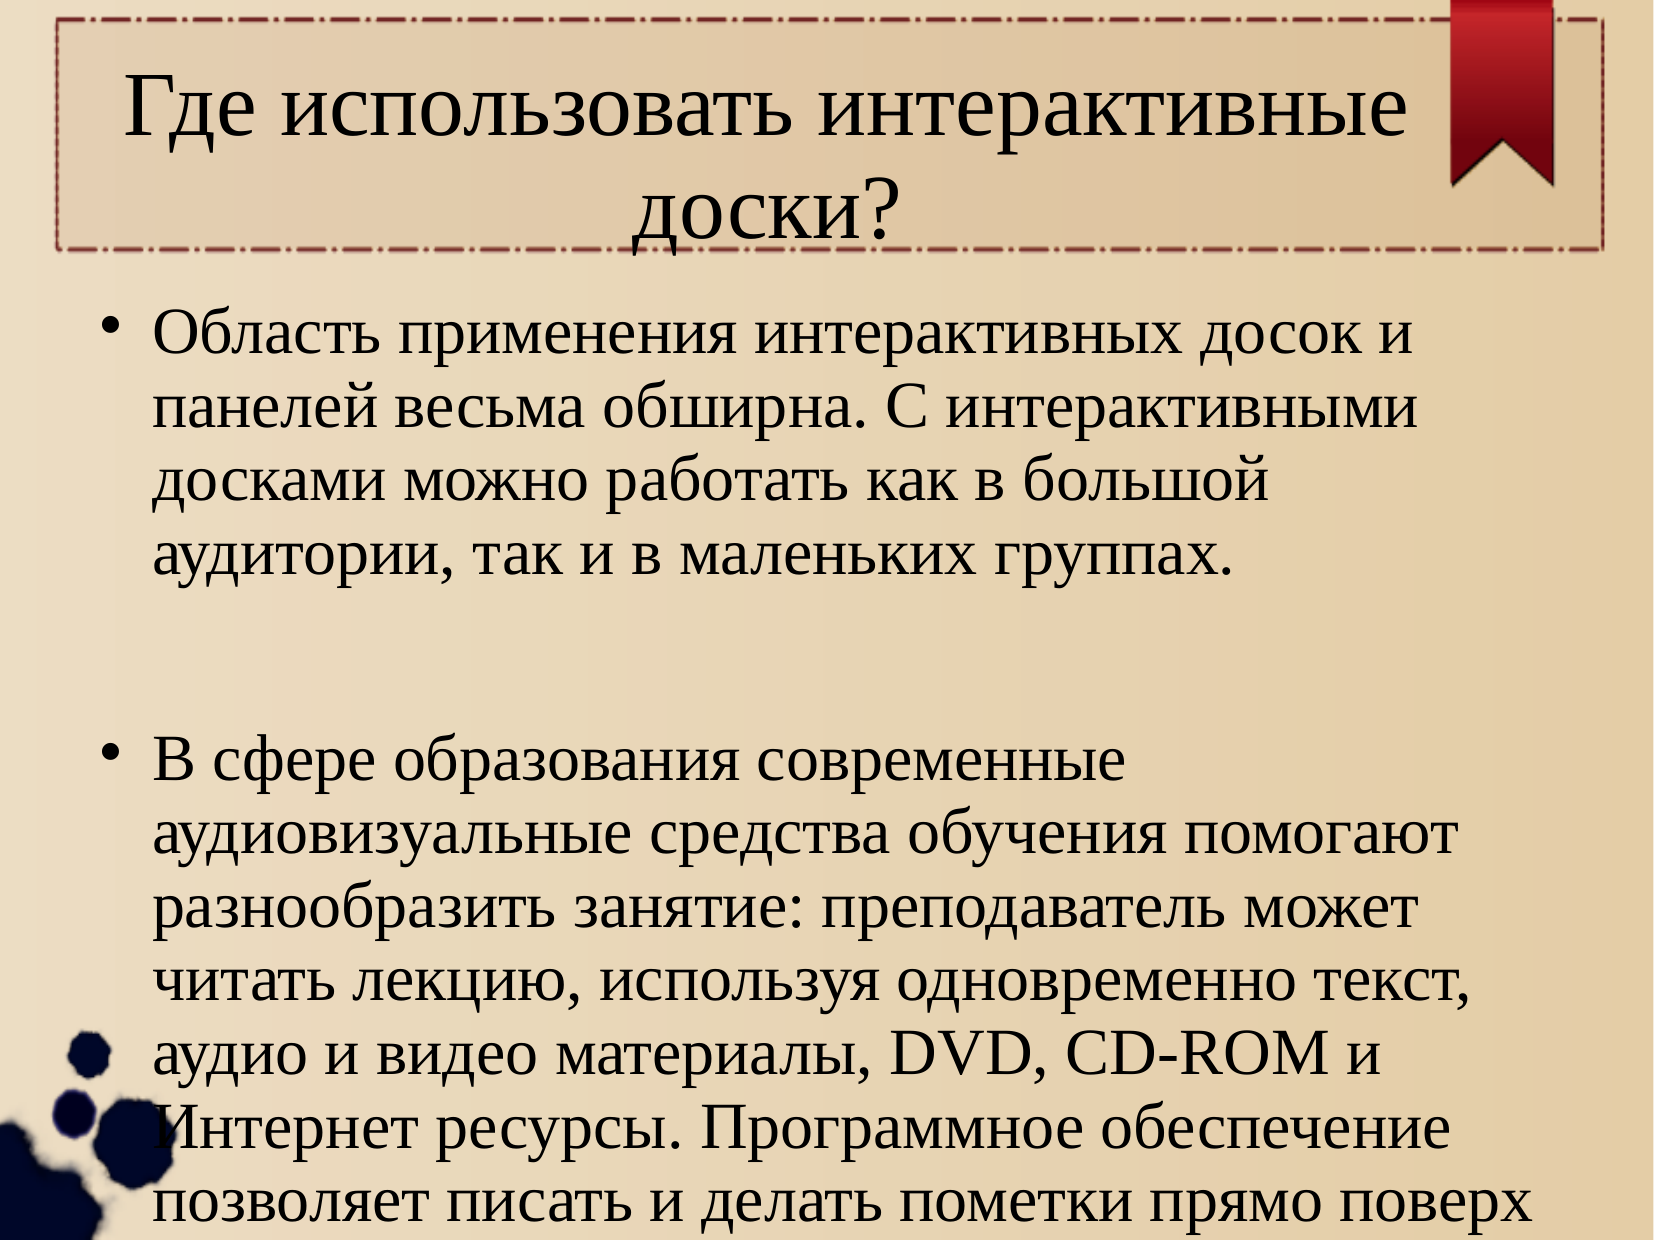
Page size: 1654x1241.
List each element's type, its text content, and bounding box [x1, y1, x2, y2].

picture [0, 0, 1654, 1240]
title Где использовать интерактивные доски? [82, 47, 1453, 259]
list Область применения интерактивных досок и панелей весьма обширна. С интерактивными досками можно работать как в большой аудитории, так и в маленьких группах. В сфере образования современные аудиовизуальные средства обучения помогают разнообразить занятие: преподаватель может читать лекцию, используя одновременно текст, аудио и видео материалы, DVD, CD-ROM и Интернет ресурсы. Программное обеспечение позволяет писать и делать пометки прямо поверх всех видов документов, диаграмм и веб-страниц. [82, 290, 1538, 1241]
